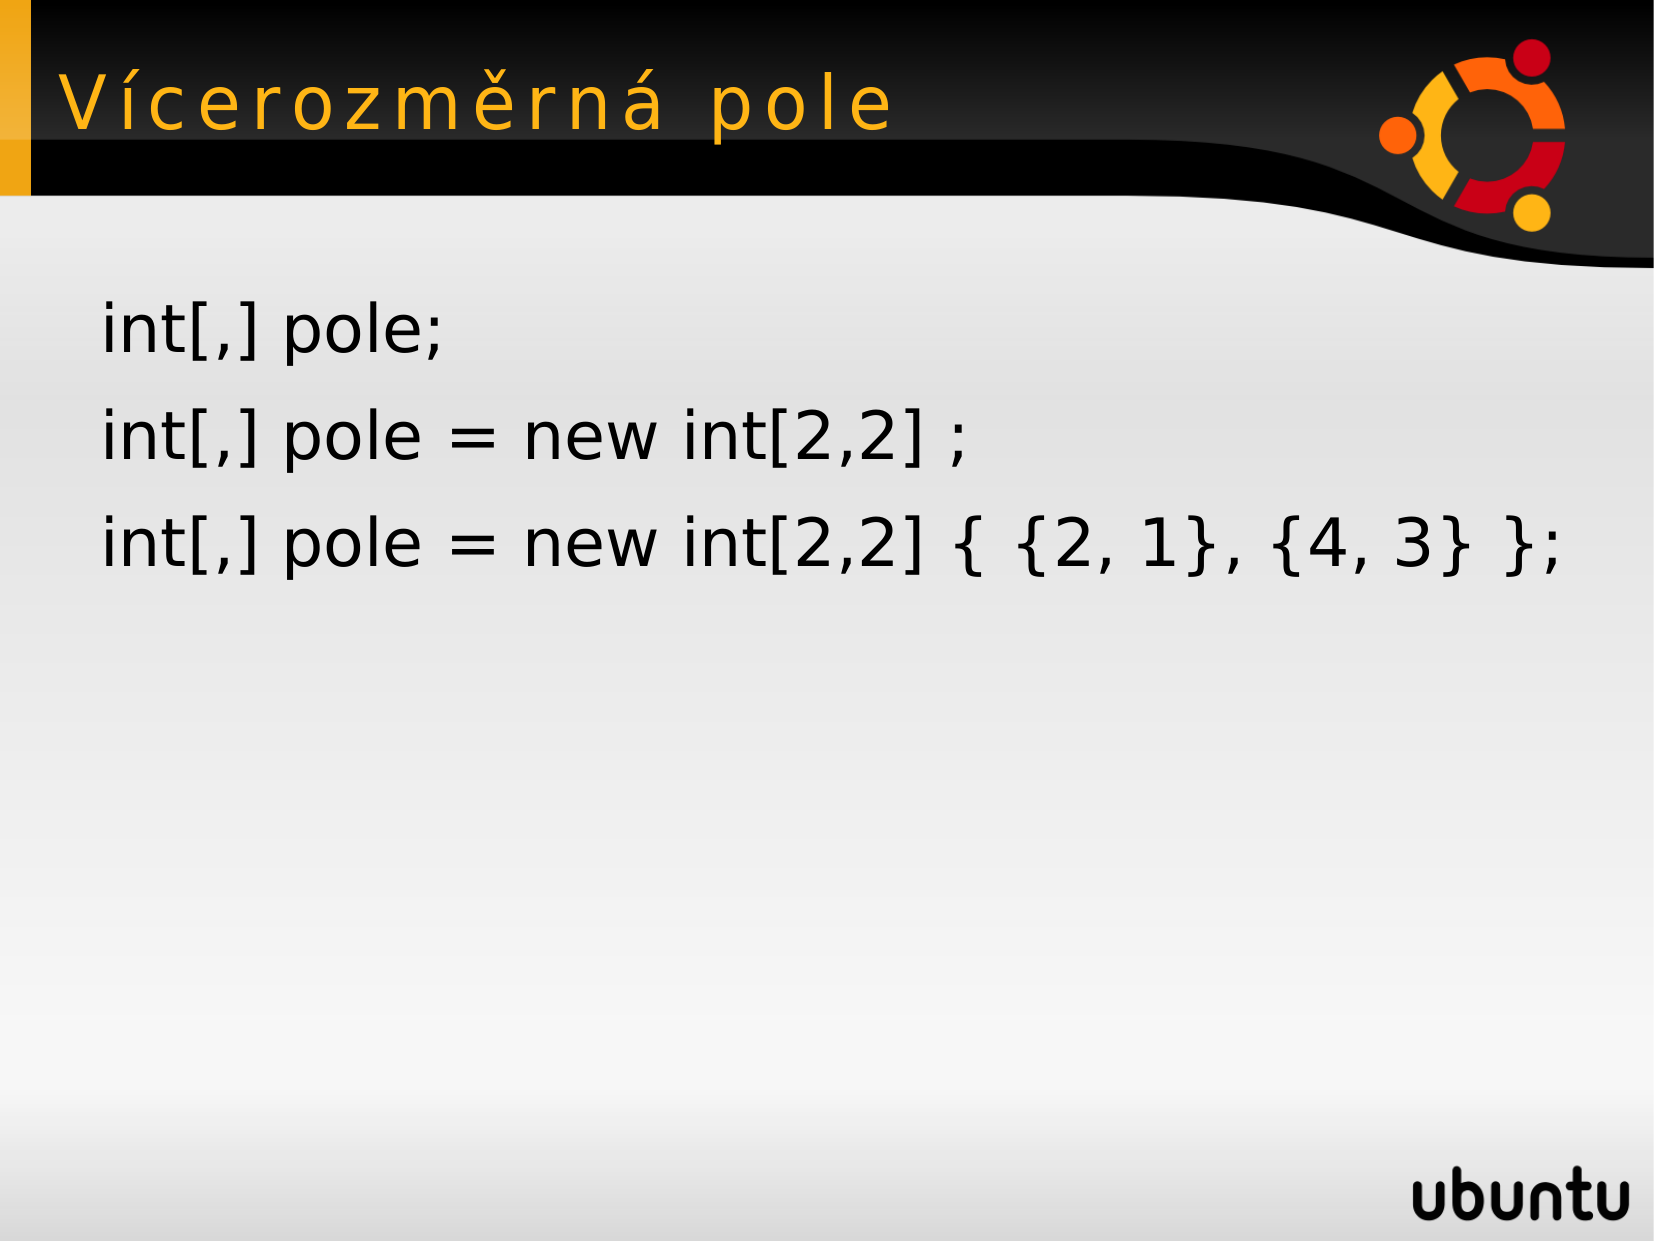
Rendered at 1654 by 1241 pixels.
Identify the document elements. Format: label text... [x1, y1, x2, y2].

picture [0, 0, 1654, 1241]
title Vícerozměrná pole [59, 36, 1270, 171]
list int[,] pole; int[,] pole = new int[2,2] ; int[,] pole = new int[2,2] { {2, 1}, {4, 3} }; [82, 290, 1571, 1109]
